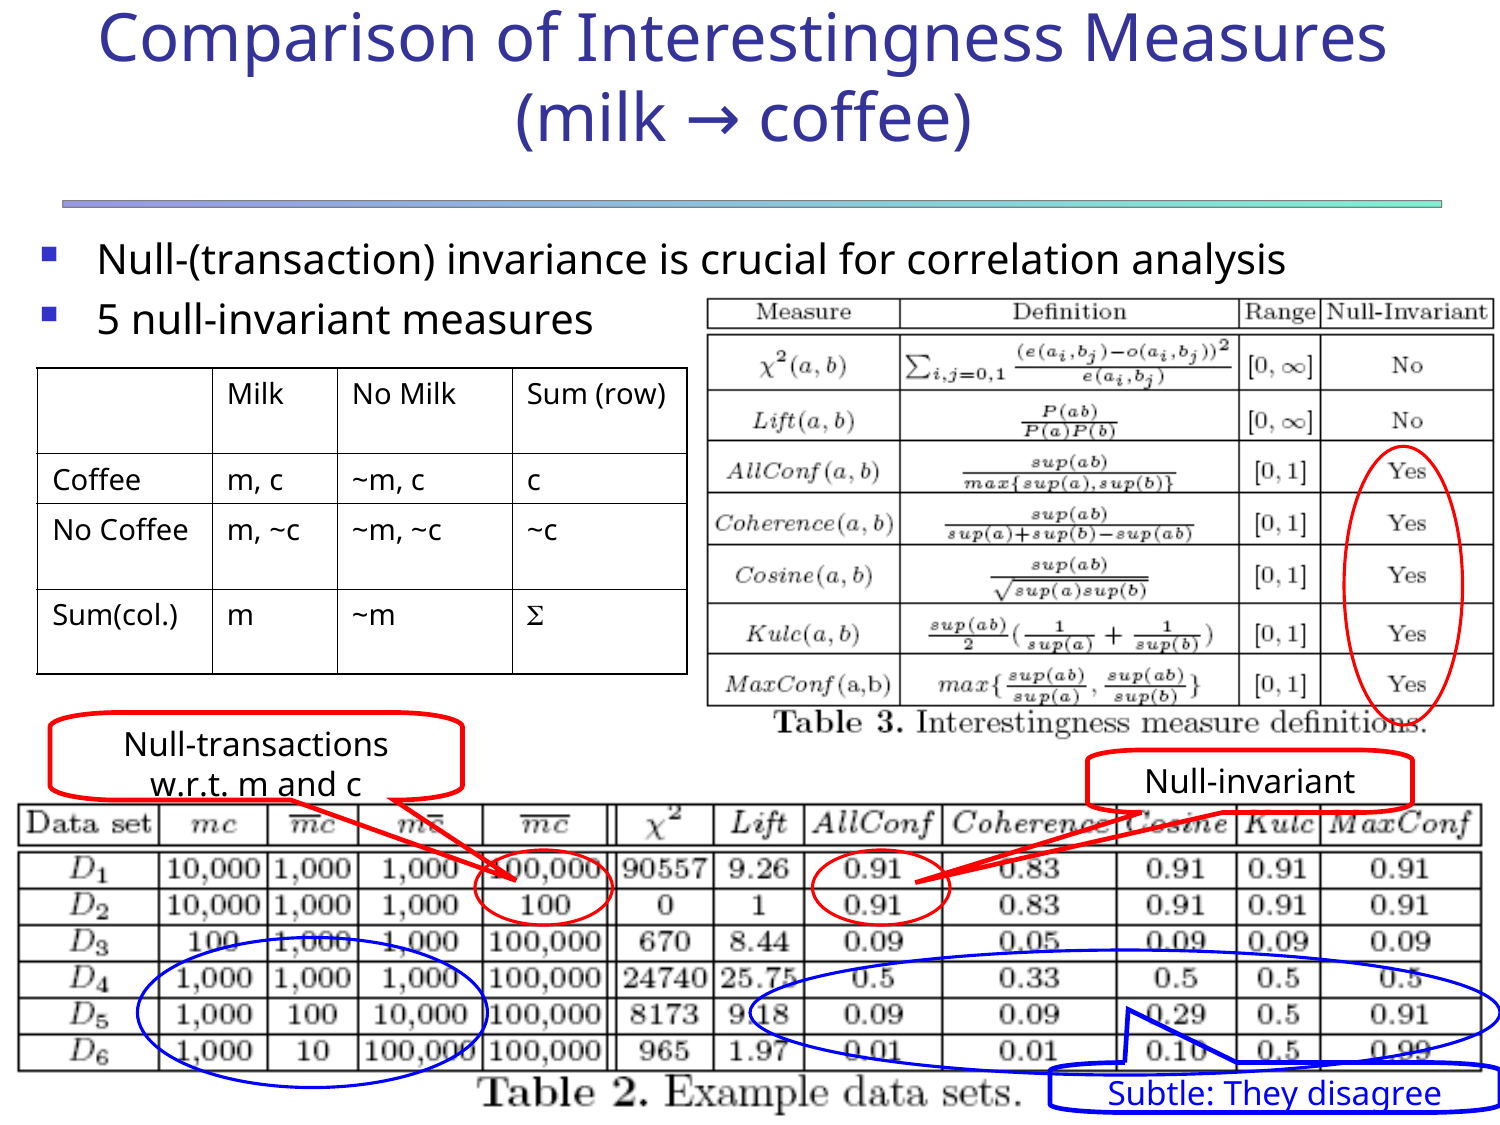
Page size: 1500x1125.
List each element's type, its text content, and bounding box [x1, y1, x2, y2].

picture [1374, 1021, 1500, 1069]
table_cell m, ~c [213, 504, 337, 589]
table_cell  [513, 590, 686, 673]
table_cell Sum(col.) [38, 590, 212, 673]
picture [699, 287, 1500, 741]
table_header Milk [213, 376, 337, 453]
table_cell c [513, 454, 686, 503]
table_header No Milk [338, 376, 512, 453]
title Comparison of Interestingness Measures (milk → coffee) [62, 0, 1426, 163]
text_box Null-transactions w.r.t. m and c [49, 712, 517, 881]
picture [477, 852, 610, 923]
table_cell ~m, ~c [338, 504, 512, 589]
table_cell ~m, c [338, 454, 512, 503]
list Null-(transaction) invariance is crucial for correlation analysis 5 null-invariant measures [24, 224, 1463, 376]
picture [752, 952, 1498, 1072]
table_header Sum (row) [513, 376, 686, 453]
text_box Null-invariant [947, 750, 1413, 875]
table_cell m [213, 590, 337, 673]
text_box Subtle: They disagree [1050, 1009, 1500, 1113]
table_cell No Coffee [38, 504, 212, 589]
table_cell ~m [338, 590, 512, 673]
table_cell ~c [513, 504, 686, 589]
picture [0, 788, 1500, 1125]
table_header [38, 376, 212, 453]
table_cell Coffee [38, 454, 212, 503]
table_cell m, c [213, 454, 337, 503]
picture [815, 852, 948, 923]
